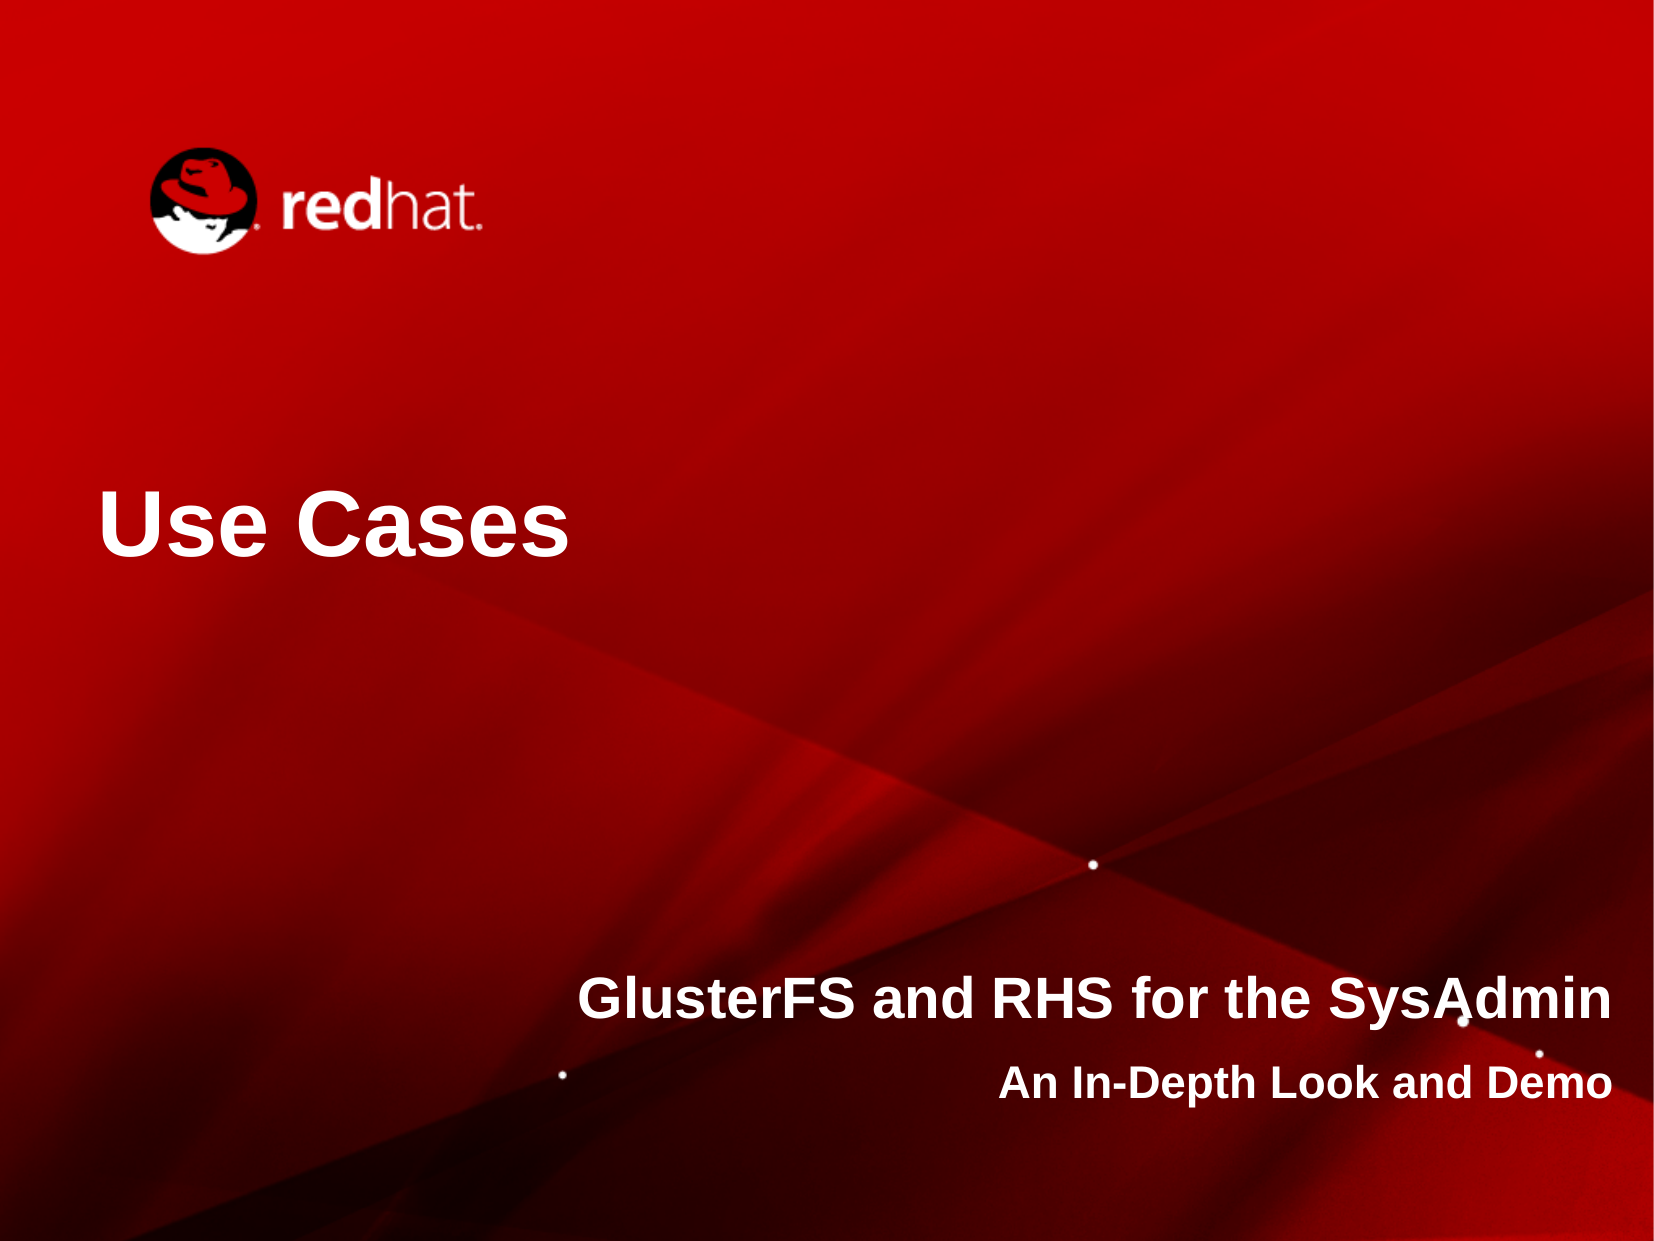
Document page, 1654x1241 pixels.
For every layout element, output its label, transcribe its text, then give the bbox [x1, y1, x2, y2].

text_box GlusterFS and RHS for the SysAdmin An In-Depth Look and Demo [562, 958, 1629, 1116]
title Use Cases [97, 430, 1586, 618]
picture [0, 0, 1654, 1241]
